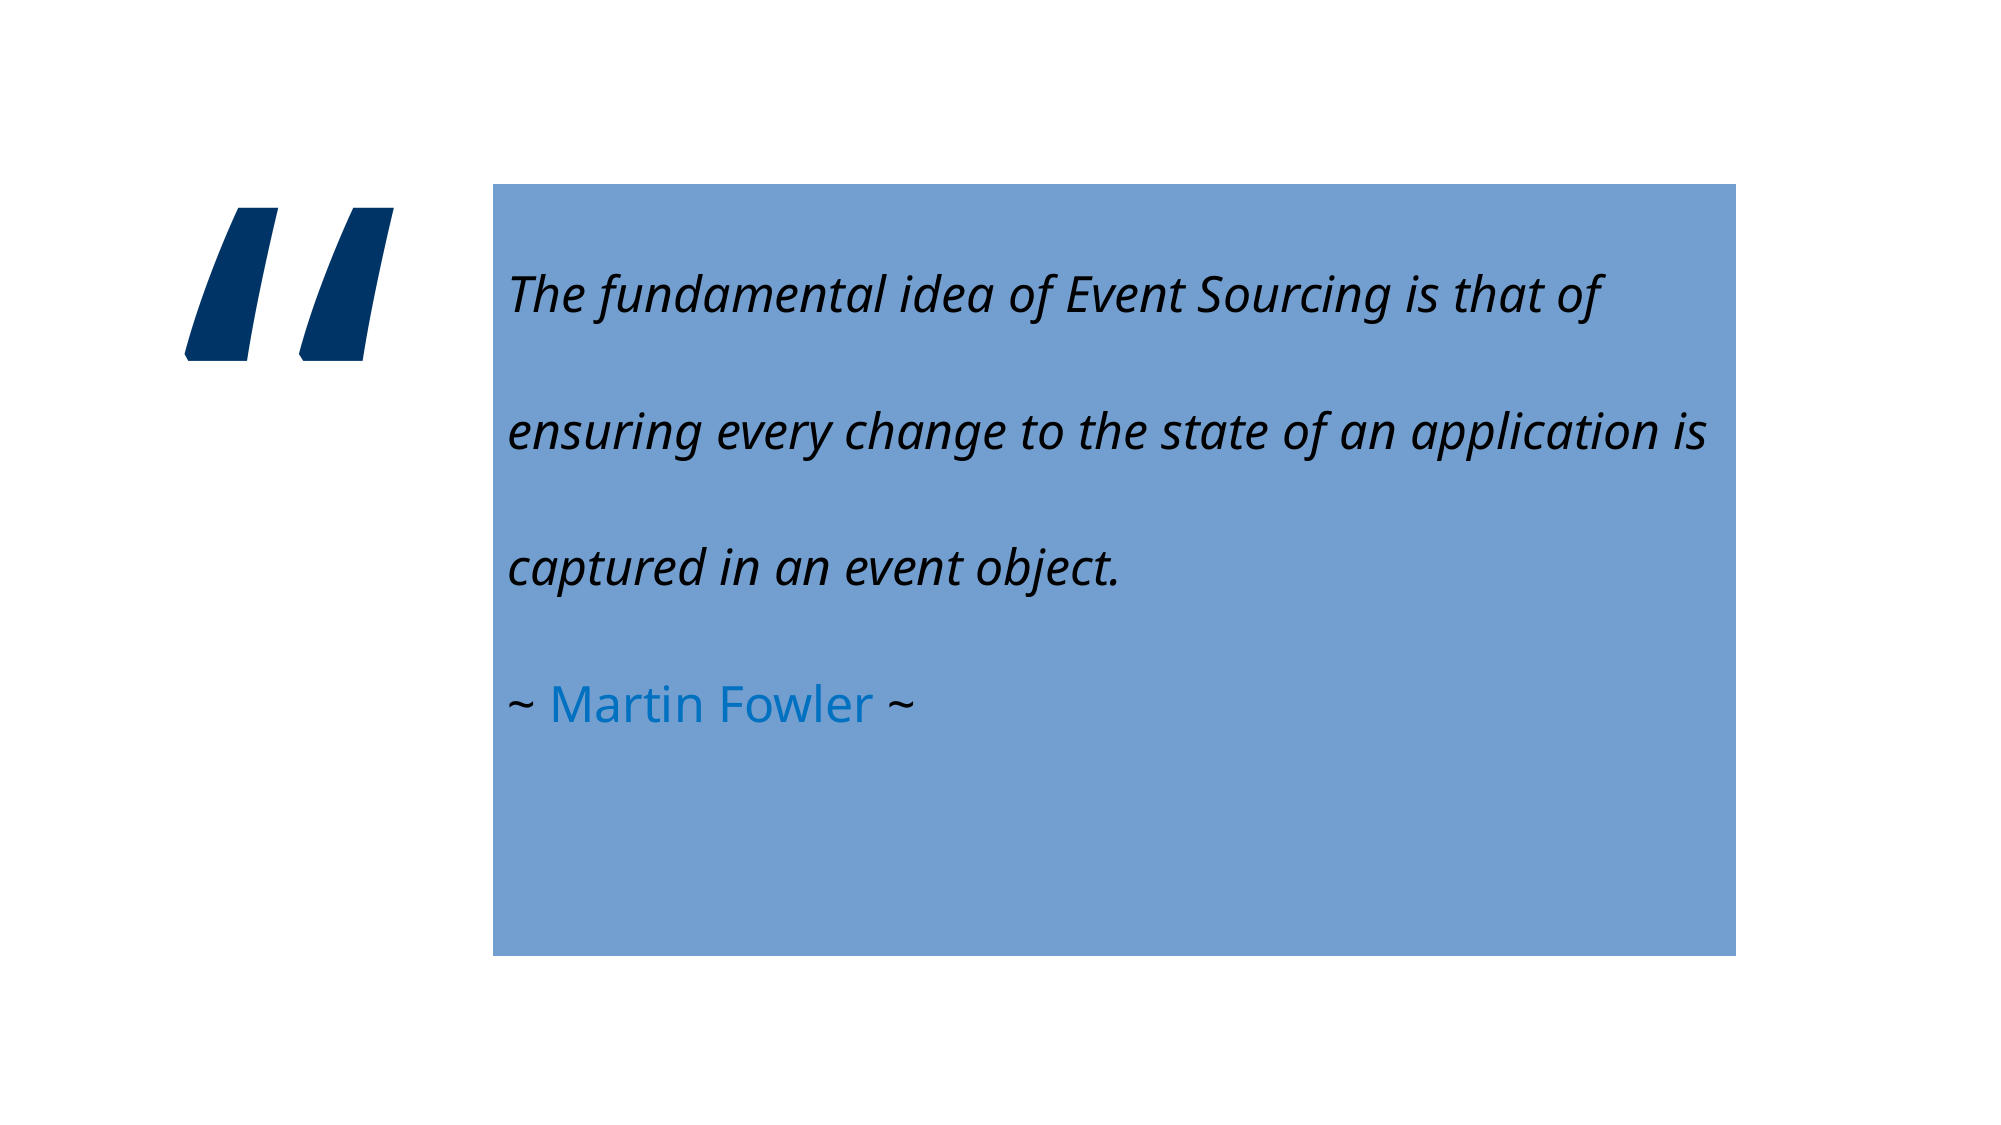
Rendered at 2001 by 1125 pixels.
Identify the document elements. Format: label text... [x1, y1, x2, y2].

table_header The fundamental idea of Event Sourcing is that of ensuring every change to the state of an application is captured in an event object. ~ Martin Fowler ~ [493, 184, 1736, 956]
text_box “ [162, 21, 453, 795]
